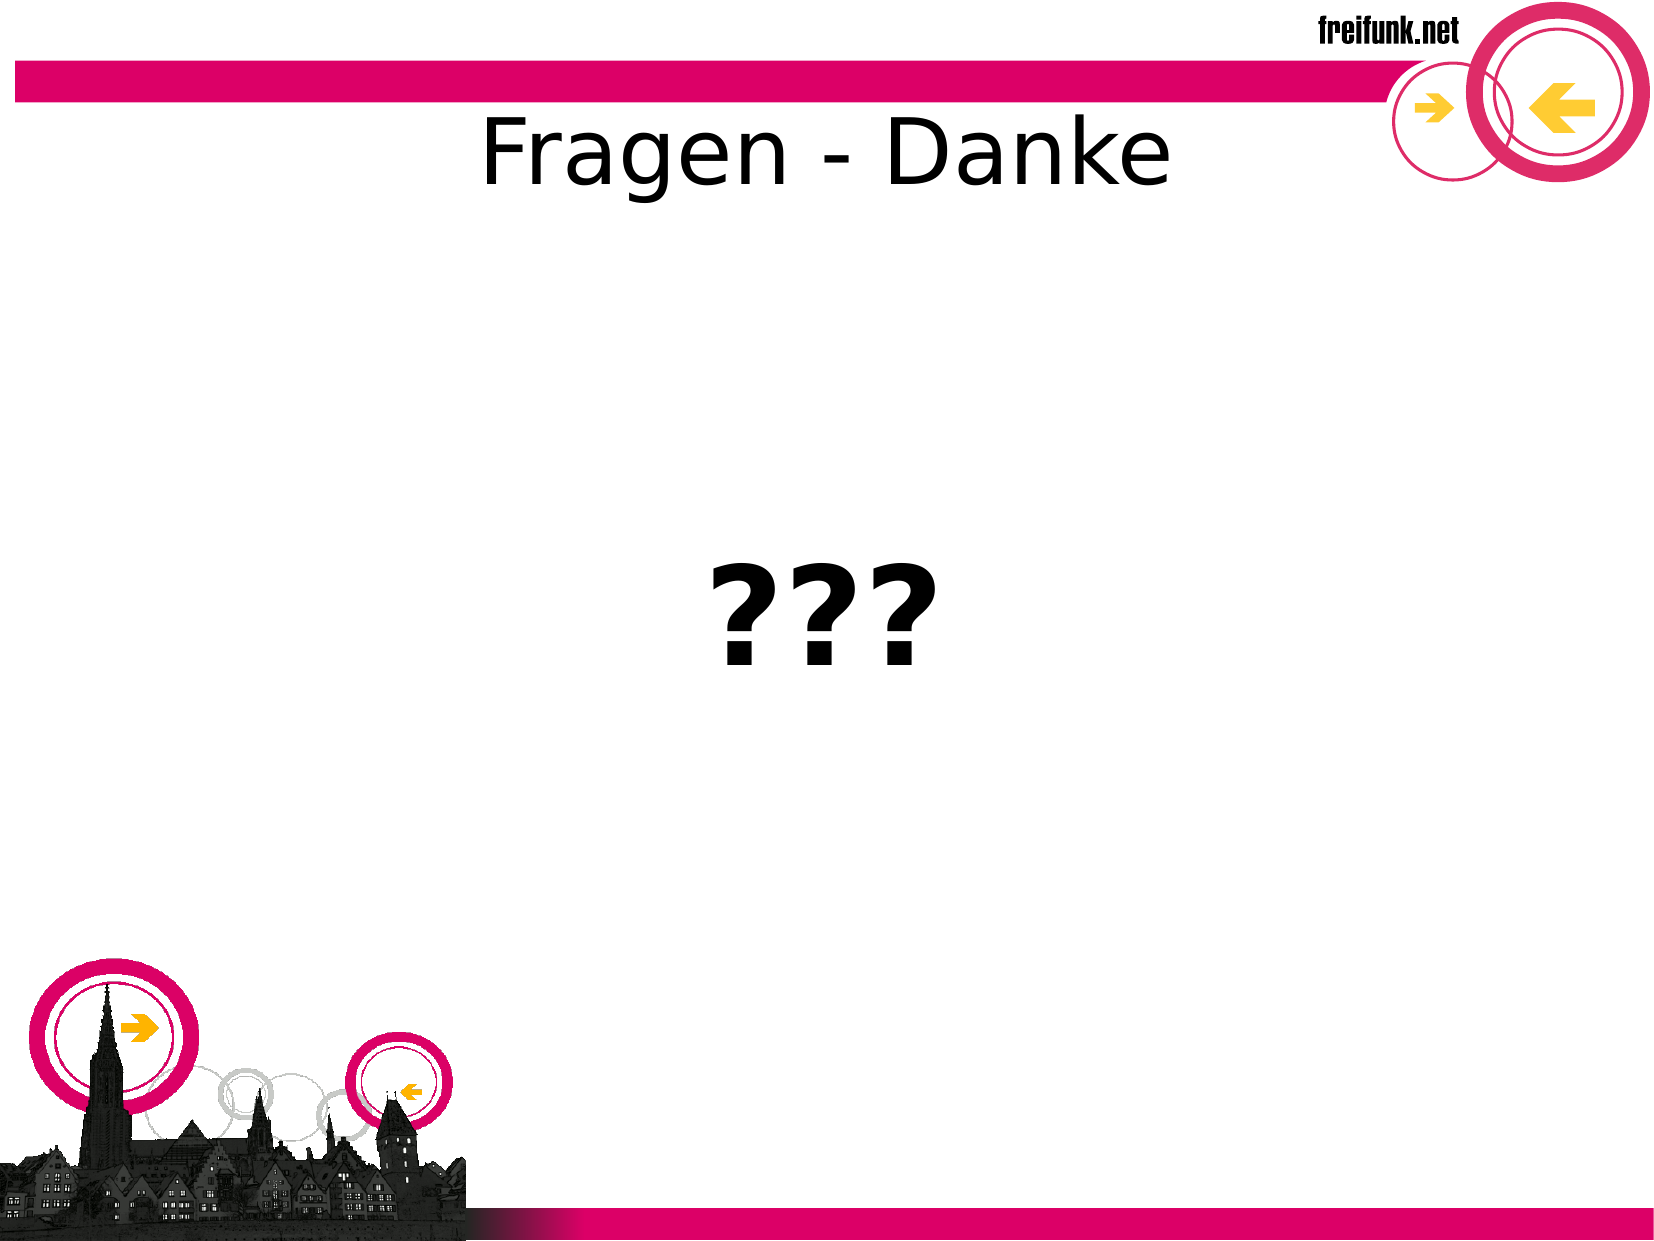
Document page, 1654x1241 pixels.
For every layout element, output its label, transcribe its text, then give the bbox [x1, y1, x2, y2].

title Fragen - Danke [82, 49, 1571, 257]
text_box ??? [690, 530, 959, 706]
